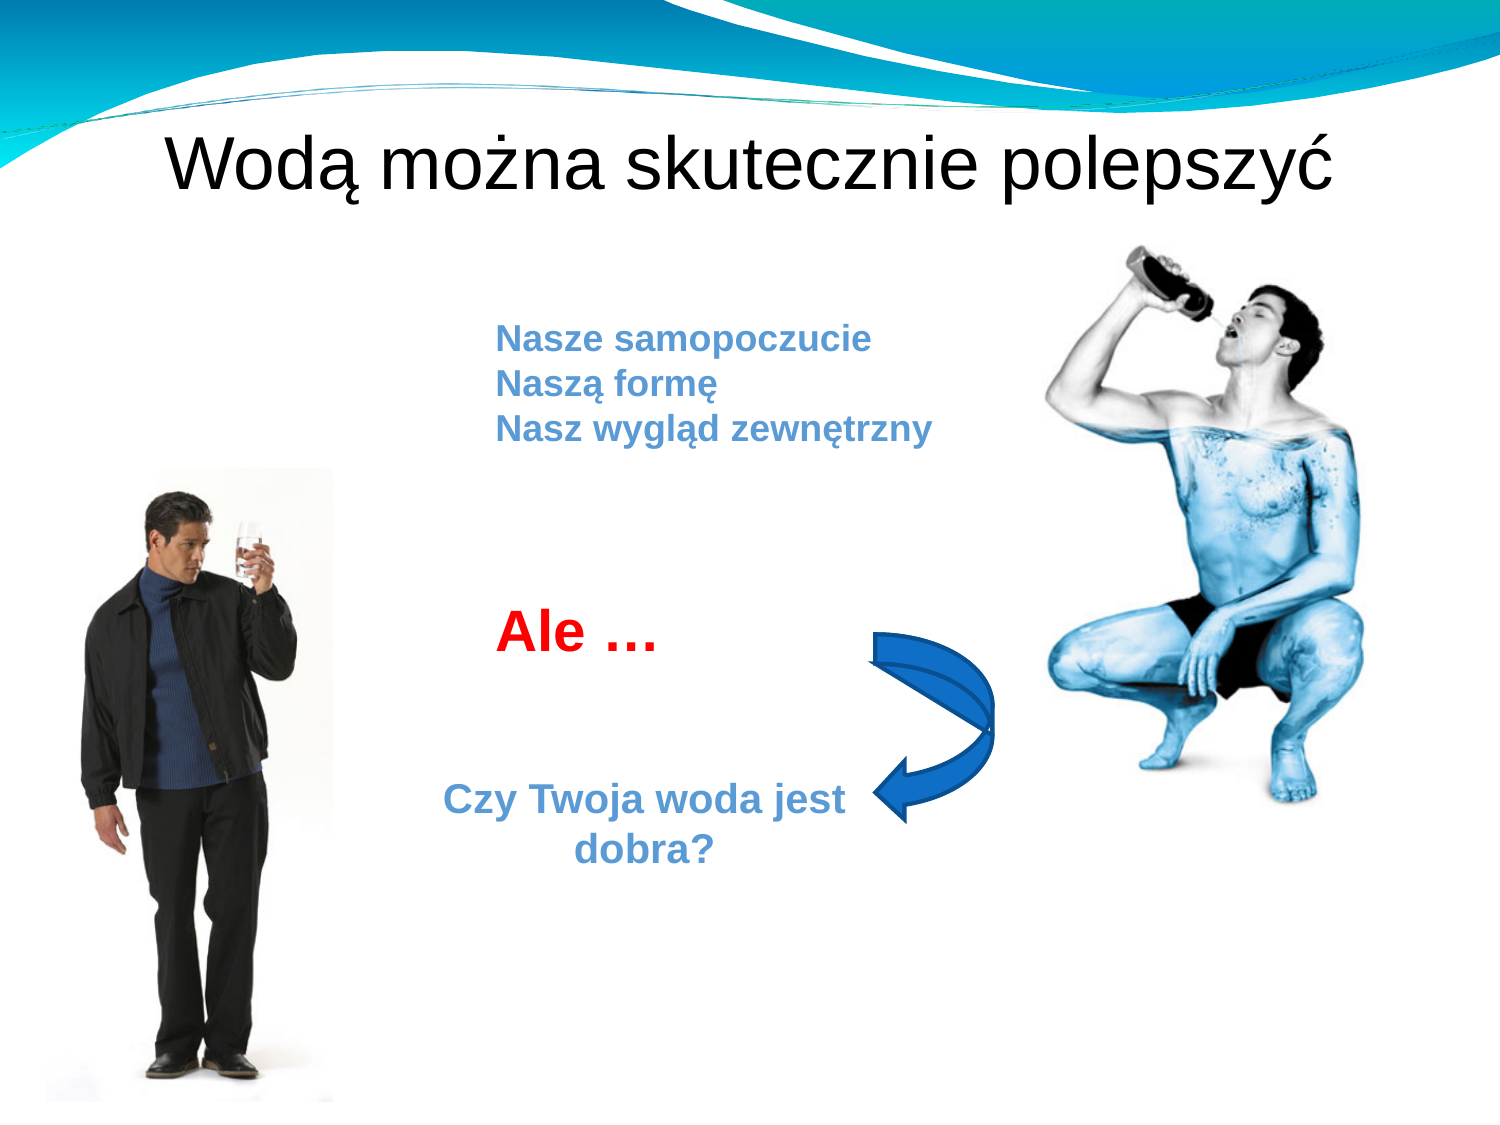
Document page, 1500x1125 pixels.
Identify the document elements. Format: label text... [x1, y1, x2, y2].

picture [46, 468, 333, 1102]
picture [1031, 234, 1372, 822]
text_box [875, 634, 993, 820]
text_box Nasze samopoczucie Naszą formę Nasz wygląd zewnętrzny [480, 306, 1016, 504]
text_box Ale … [480, 585, 734, 672]
text_box Czy Twoja woda jest dobra? [142, 703, 865, 857]
text_box Wodą można skutecznie polepszyć [0, 107, 1500, 214]
